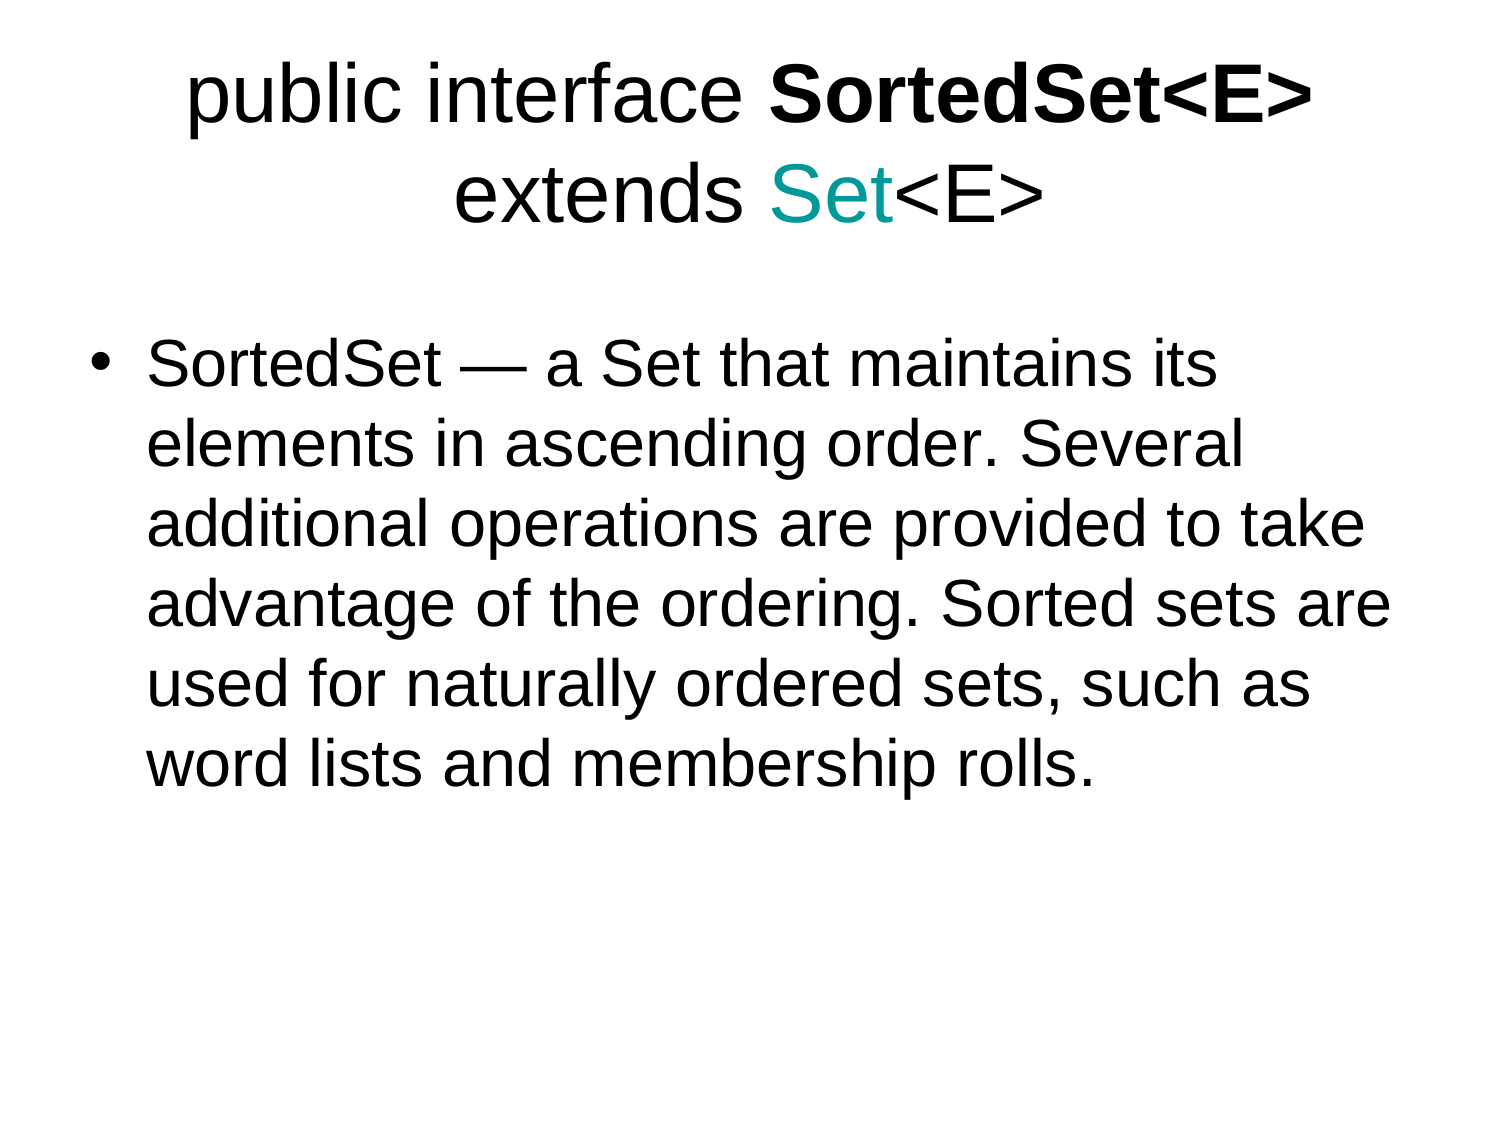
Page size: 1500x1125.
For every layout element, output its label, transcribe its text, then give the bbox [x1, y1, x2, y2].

list SortedSet — a Set that maintains its elements in ascending order. Several additional operations are provided to take advantage of the ordering. Sorted sets are used for naturally ordered sets, such as word lists and membership rolls. [75, 312, 1426, 1005]
title public interface SortedSet<E> extends Set<E> [75, 31, 1426, 247]
